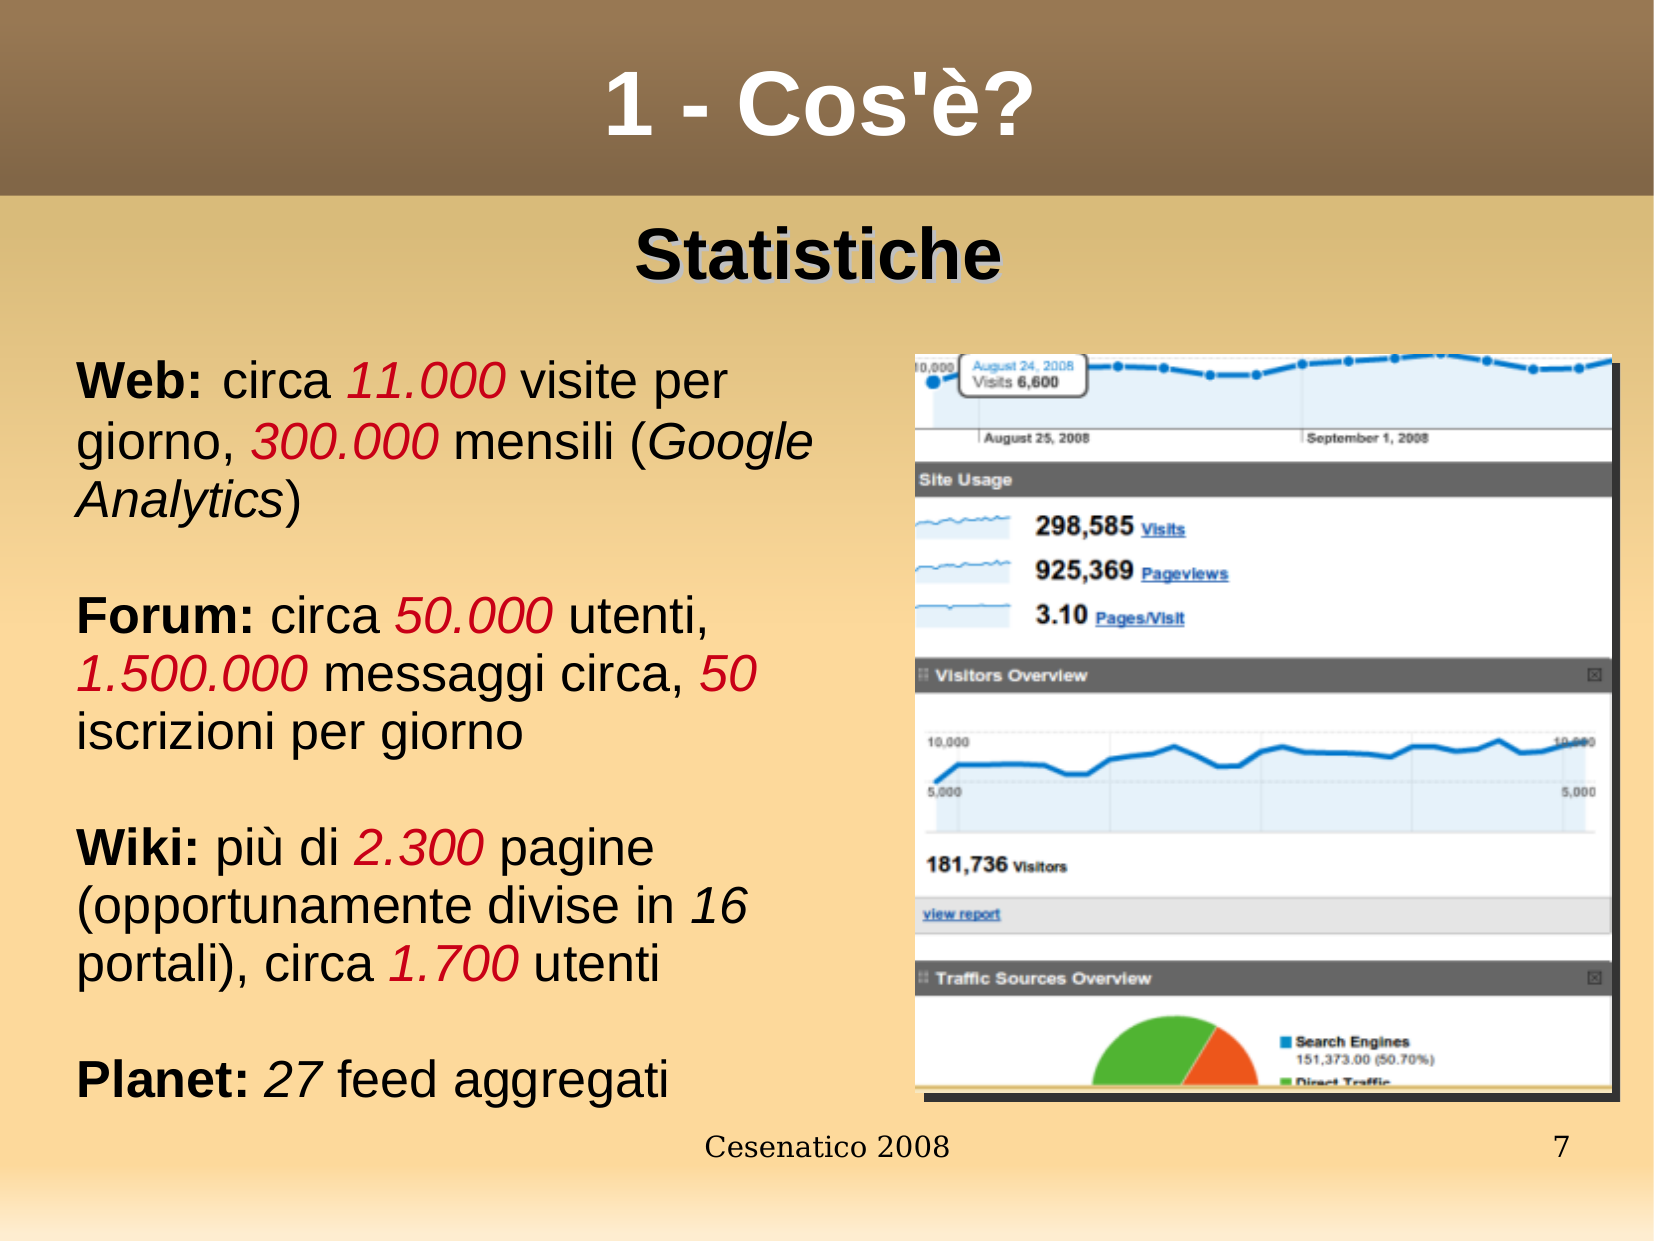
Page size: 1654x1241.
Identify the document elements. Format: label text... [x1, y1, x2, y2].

subtitle Web: circa 11.000 visite per giorno, 300.000 mensili (Google Analytics) Forum: circa 50.000 utenti, 1.500.000 messaggi circa, 50 iscrizioni per giorno Wiki: più di 2.300 pagine (opportunamente divise in 16 portali), circa 1.700 utenti Planet: 27 feed aggregati [76, 338, 857, 1109]
text_box Statistiche [620, 206, 1019, 304]
title 1 - Cos'è? [76, 0, 1565, 208]
picture [0, 0, 1654, 1241]
